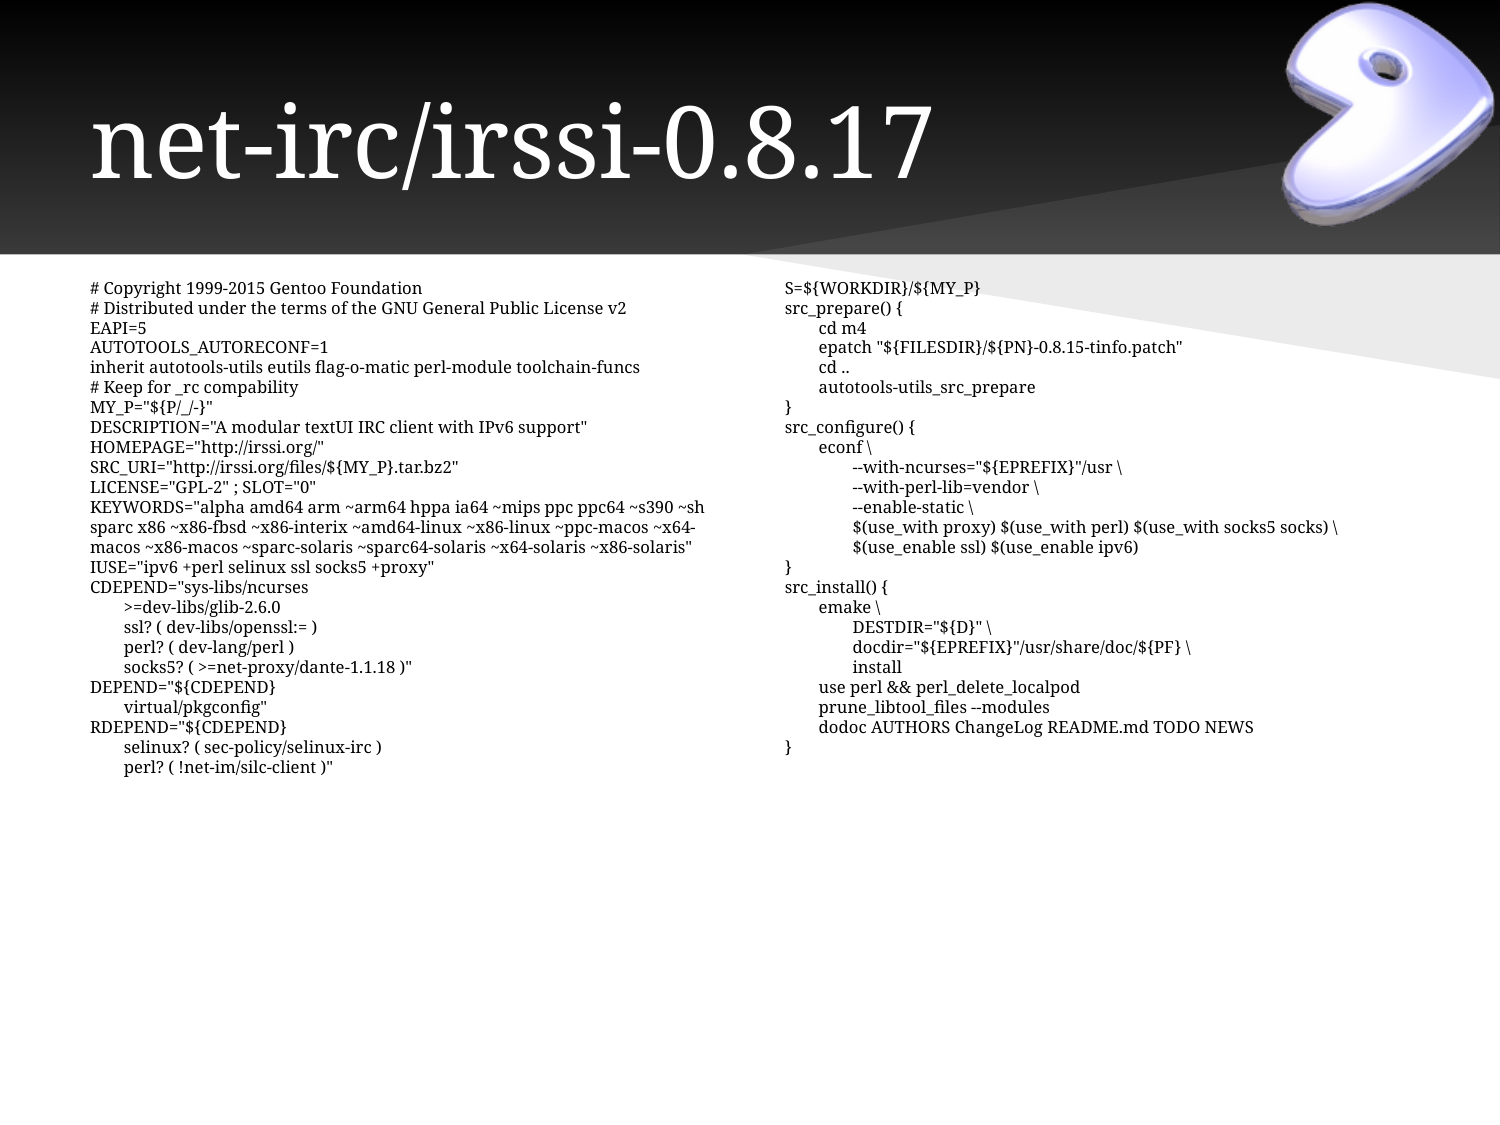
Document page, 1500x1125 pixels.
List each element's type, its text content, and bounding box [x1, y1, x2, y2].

picture [1271, 0, 1500, 233]
title net-irc/irssi-0.8.17 [75, 45, 1425, 233]
list # Copyright 1999-2015 Gentoo Foundation # Distributed under the terms of the GNU General Public License v2 EAPI=5 AUTOTOOLS_AUTORECONF=1 inherit autotools-utils eutils flag-o-matic perl-module toolchain-funcs # Keep for _rc compability MY_P="${P/_/-}" DESCRIPTION="A modular textUI IRC client with IPv6 support" HOMEPAGE="http://irssi.org/" SRC_URI="http://irssi.org/files/${MY_P}.tar.bz2" LICENSE="GPL-2" ; SLOT="0" KEYWORDS="alpha amd64 arm ~arm64 hppa ia64 ~mips ppc ppc64 ~s390 ~sh sparc x86 ~x86-fbsd ~x86-interix ~amd64-linux ~x86-linux ~ppc-macos ~x64-macos ~x86-macos ~sparc-solaris ~sparc64-solaris ~x64-solaris ~x86-solaris" IUSE="ipv6 +perl selinux ssl socks5 +proxy" CDEPEND="sys-libs/ncurses >=dev-libs/glib-2.6.0 ssl? ( dev-libs/openssl:= ) perl? ( dev-lang/perl ) socks5? ( >=net-proxy/dante-1.1.18 )" DEPEND="${CDEPEND} virtual/pkgconfig" RDEPEND="${CDEPEND} selinux? ( sec-policy/selinux-irc ) perl? ( !net-im/silc-client )" [75, 262, 731, 1078]
list S=${WORKDIR}/${MY_P} src_prepare() { cd m4 epatch "${FILESDIR}/${PN}-0.8.15-tinfo.patch" cd .. autotools-utils_src_prepare } src_configure() { econf \ --with-ncurses="${EPREFIX}"/usr \ --with-perl-lib=vendor \ --enable-static \ $(use_with proxy) $(use_with perl) $(use_with socks5 socks) \ $(use_enable ssl) $(use_enable ipv6) } src_install() { emake \ DESTDIR="${D}" \ docdir="${EPREFIX}"/usr/share/doc/${PF} \ install use perl && perl_delete_localpod prune_libtool_files --modules dodoc AUTHORS ChangeLog README.md TODO NEWS } [769, 262, 1425, 1078]
